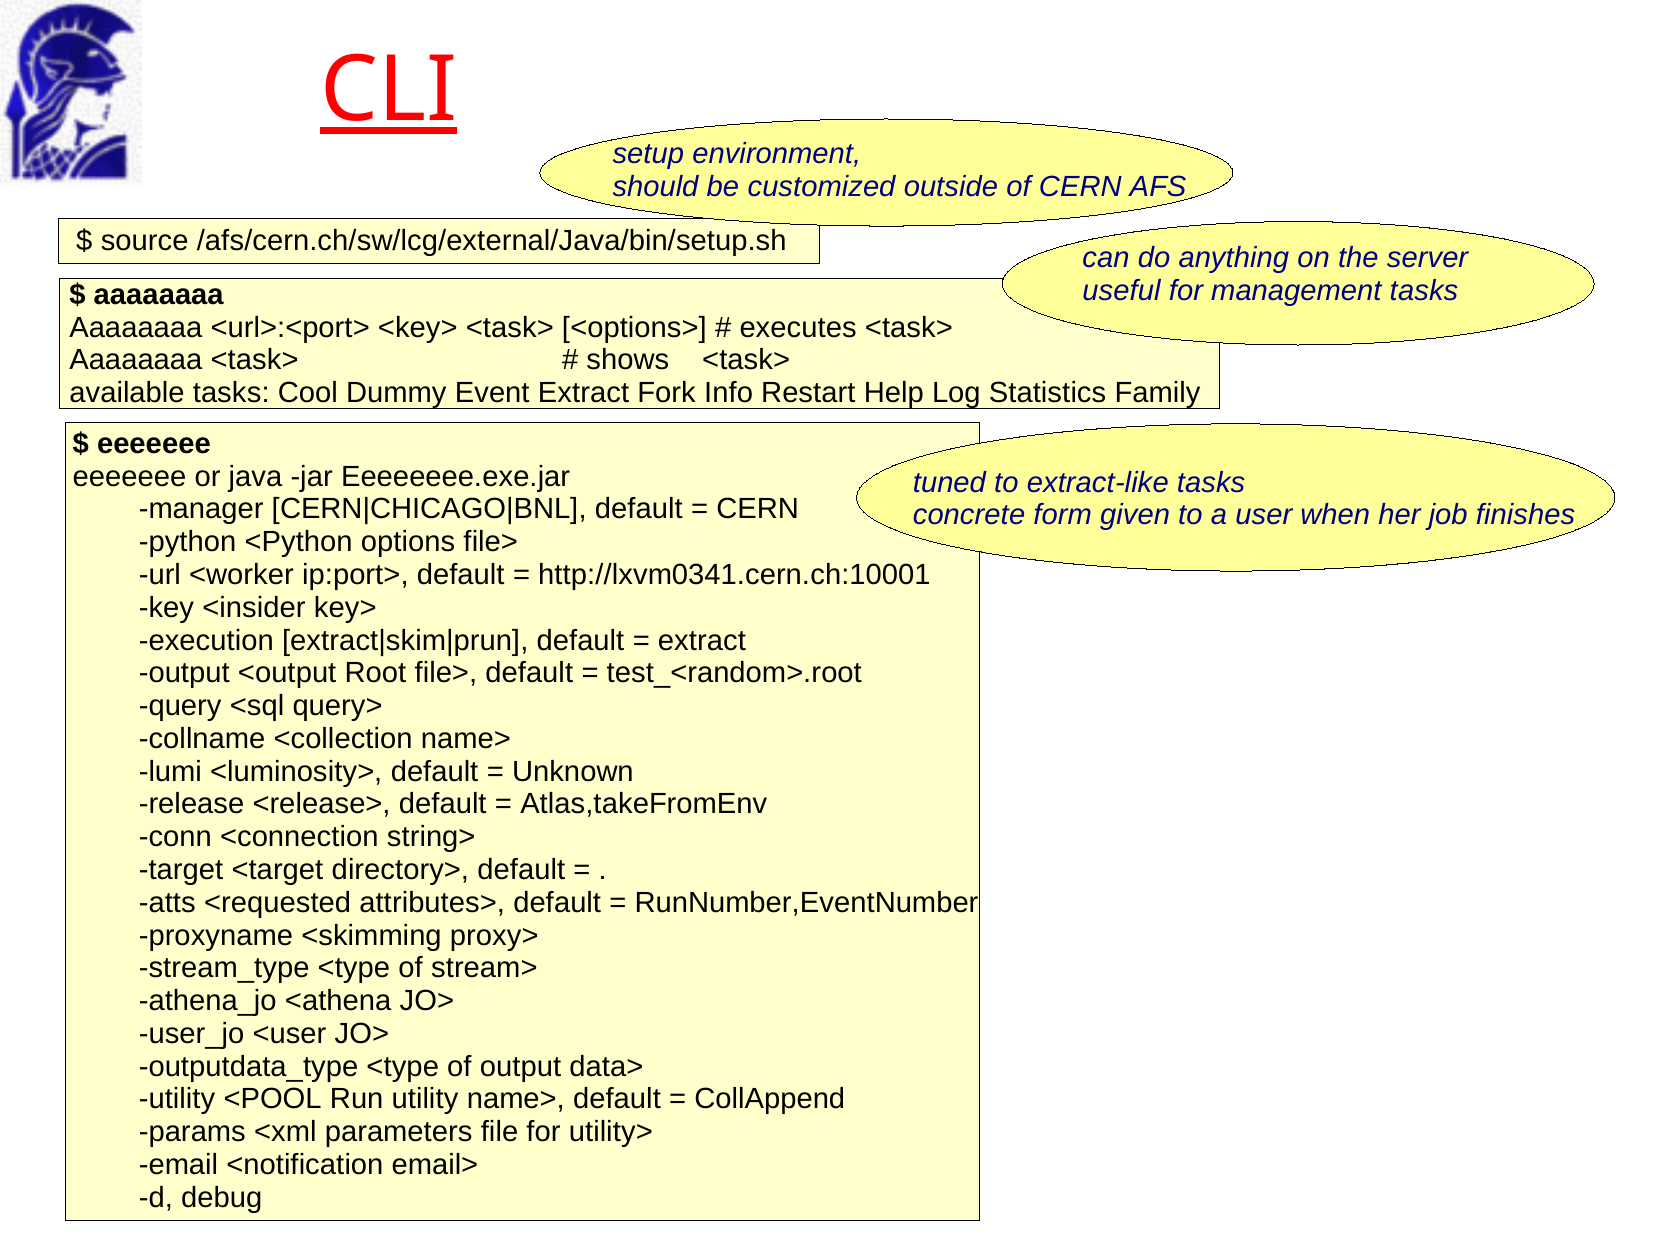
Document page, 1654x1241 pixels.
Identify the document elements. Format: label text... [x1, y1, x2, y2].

text_box $ source /afs/cern.ch/sw/lcg/external/Java/bin/setup.sh [61, 216, 983, 300]
text_box [1592, 472, 1615, 523]
text_box can do anything on the server useful for management tasks [1067, 233, 1484, 314]
text_box [1484, 235, 1595, 320]
title CLI [142, 3, 738, 167]
text_box [539, 167, 597, 203]
picture [0, 0, 142, 188]
text_box $ aaaaaaaa Aaaaaaaa <url>:<port> <key> <task> [<options>] # executes <task> Aaaaaaaa <task> # shows <task> available tasks: Cool Dummy Event Extract Fork Info Restart Help Log Statistics Family [54, 270, 1537, 497]
text_box [1537, 452, 1556, 458]
text_box setup environment, should be customized outside of CERN AFS [597, 129, 1221, 217]
text_box tuned to extract-like tasks concrete form given to a user when her job finishes [898, 458, 1592, 539]
text_box $ eeeeeee eeeeeee or java -jar Eeeeeeee.exe.jar -manager [CERN|CHICAGO|BNL], default = CERN -python <Python options file> -url <worker ip:port>, default = http://lxvm0341.cern.ch:10001 -key <insider key> -execution [extract|skim|prun], default = extract -output <output Root file>, default = test_<random>.root -query <sql query> -collname <collection name> -lumi <luminosity>, default = Unknown -release <release>, default = Atlas,takeFromEnv -conn <connection string> -target <target directory>, default = . -atts <requested attributes>, default = RunNumber,EventNumber -proxyname <skimming proxy> -stream_type <type of stream> -athena_jo <athena JO> -user_jo <user JO> -outputdata_type <type of output data> -utility <POOL Run utility name>, default = CollAppend -params <xml parameters file for utility> -email <notification email> -d, debug [57, 419, 1251, 1241]
text_box [983, 217, 1080, 224]
text_box [1251, 539, 1549, 572]
text_box [738, 118, 1089, 129]
text_box [1221, 158, 1233, 187]
text_box [1126, 221, 1470, 233]
text_box [1009, 244, 1067, 270]
